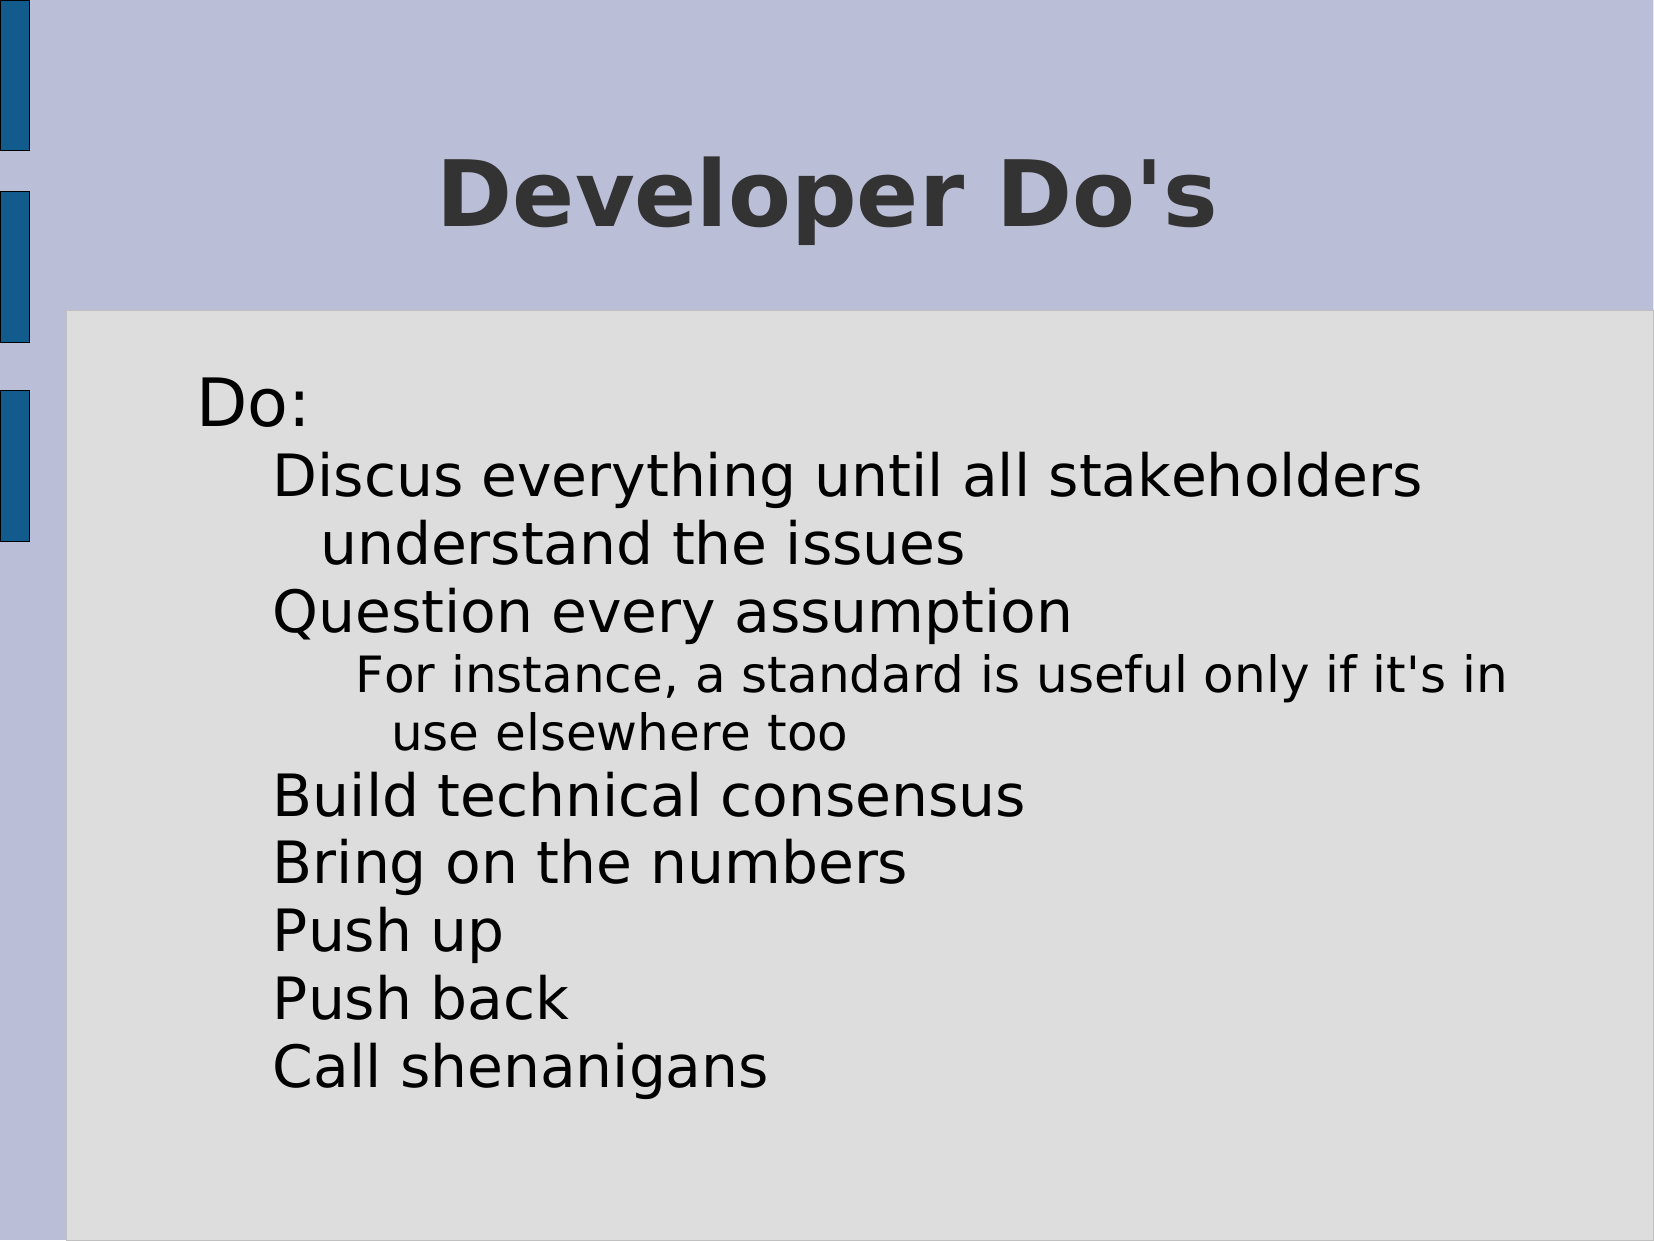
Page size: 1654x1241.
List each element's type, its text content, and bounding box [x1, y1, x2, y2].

title Developer Do's [121, 91, 1534, 299]
list Do: Discus everything until all stakeholders understand the issues Question every assumption For instance, a standard is useful only if it's in use elsewhere too Build technical consensus Bring on the numbers Push up Push back Call shenanigans [178, 364, 1570, 1147]
